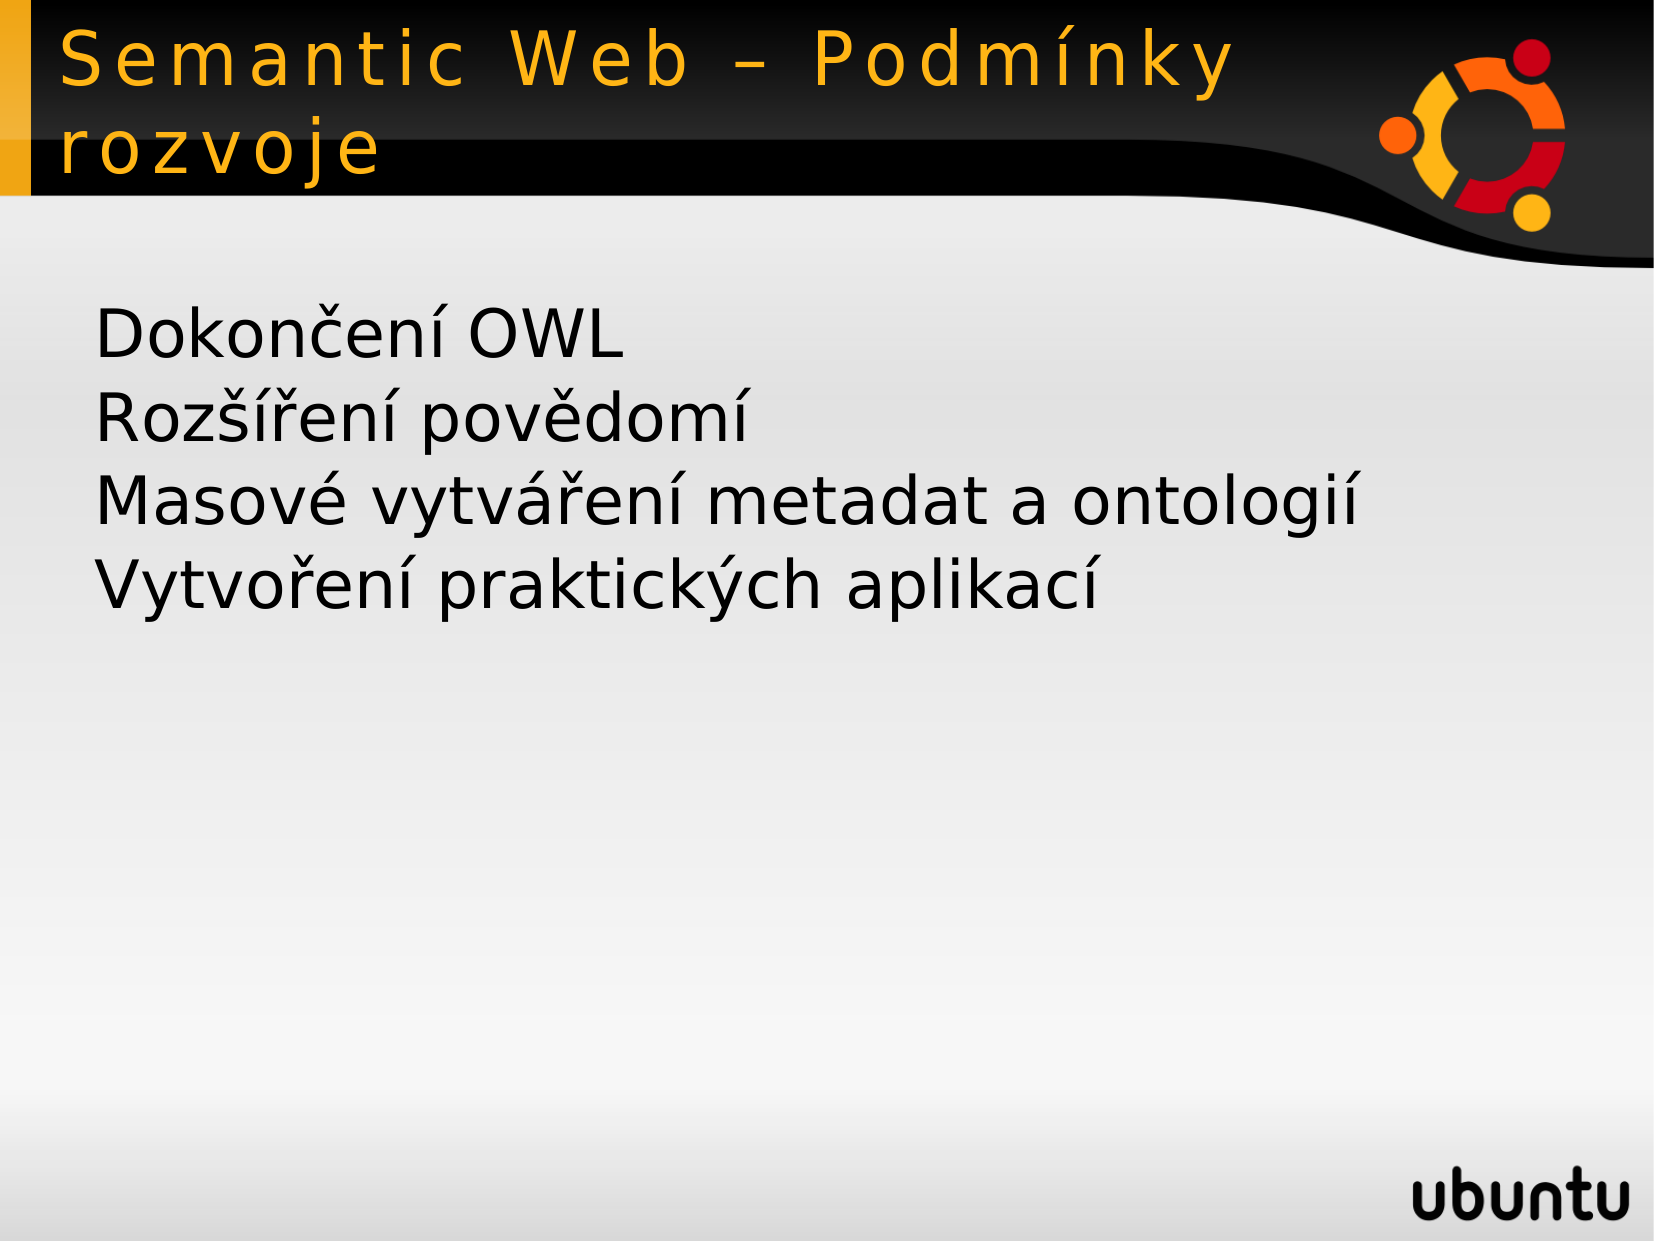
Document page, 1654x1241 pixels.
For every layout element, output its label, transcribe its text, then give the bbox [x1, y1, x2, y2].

title Semantic Web – Podmínky rozvoje [59, 16, 1270, 191]
list Dokončení OWL Rozšíření povědomí Masové vytváření metadat a ontologií Vytvoření praktických aplikací [76, 295, 1565, 1114]
picture [0, 0, 1654, 1241]
